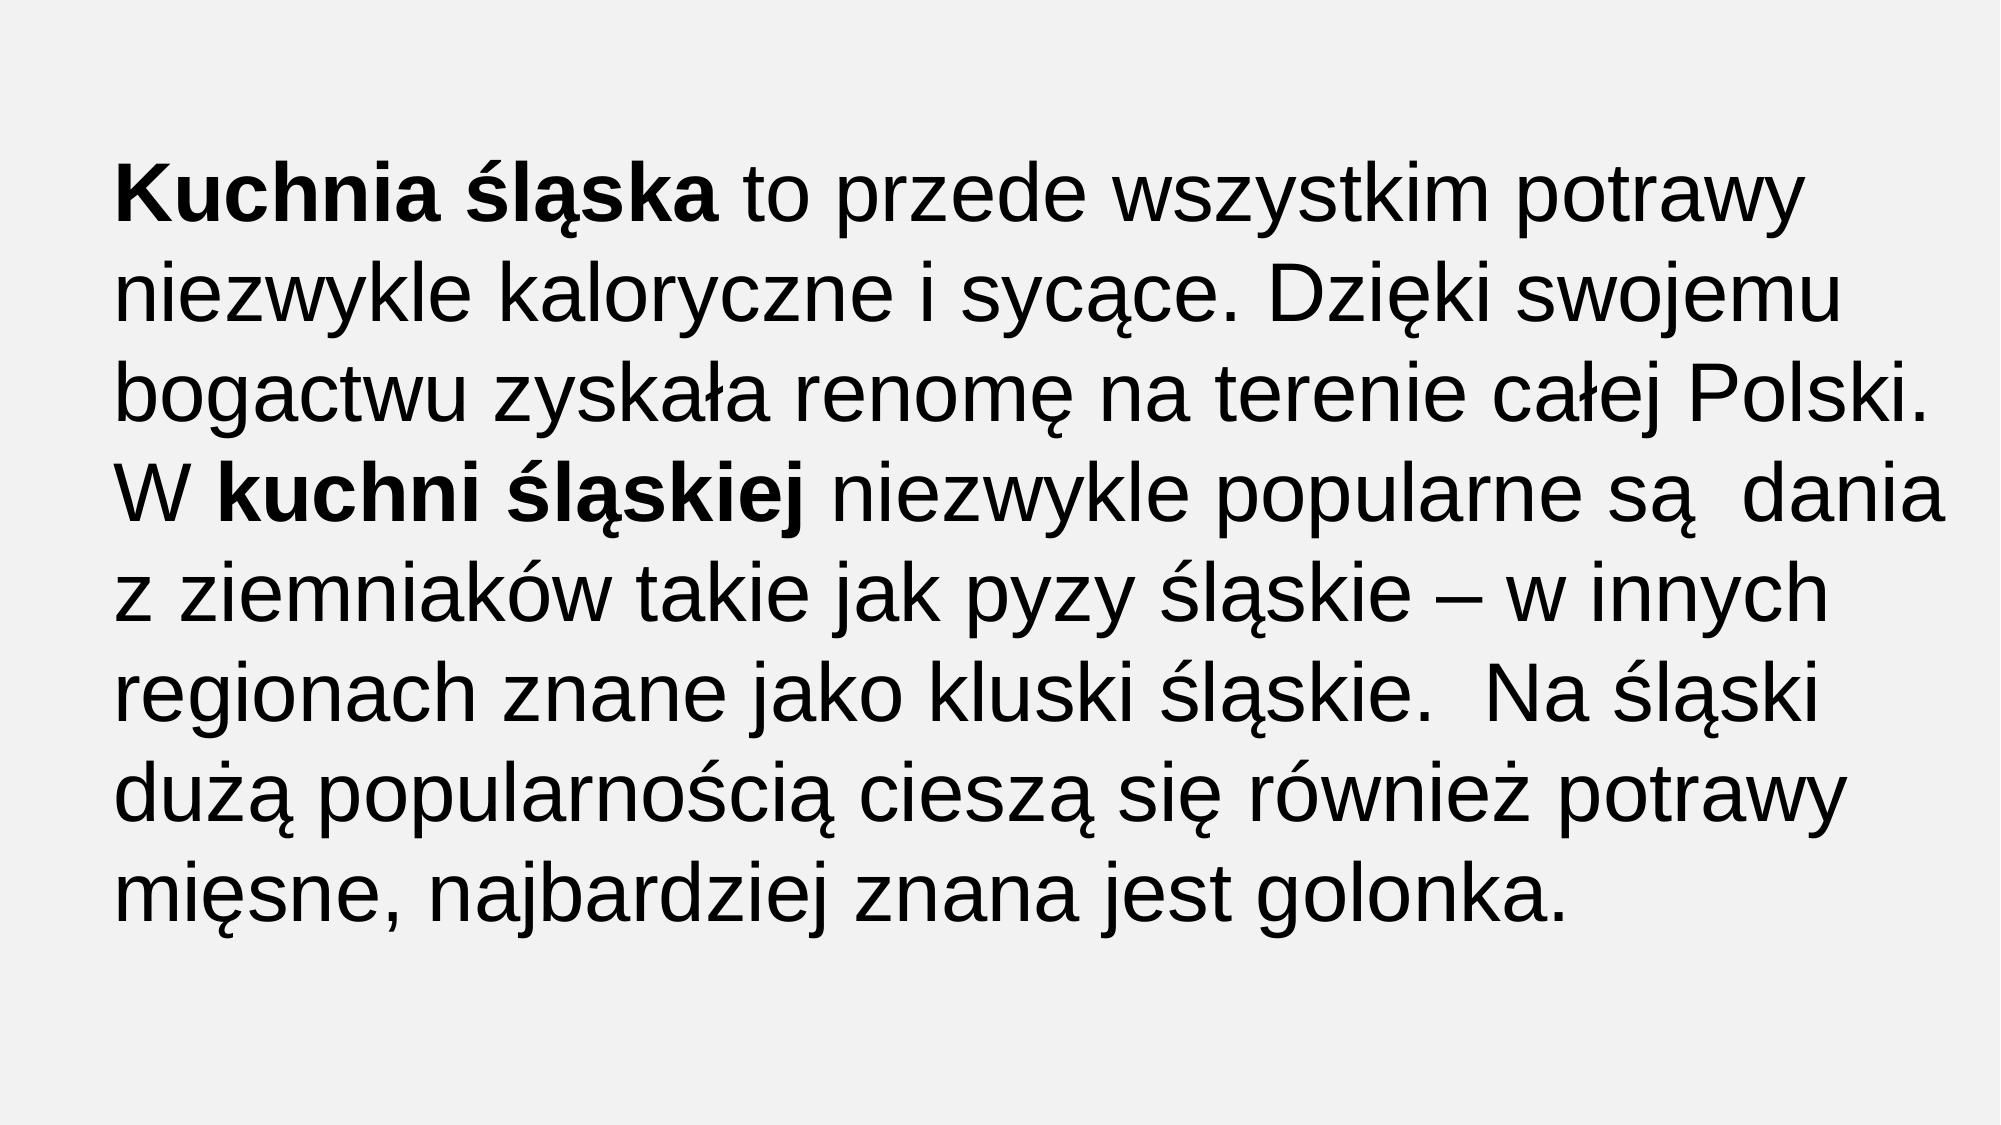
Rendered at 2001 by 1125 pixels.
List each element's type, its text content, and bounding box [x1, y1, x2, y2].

text_box Kuchnia śląska to przede wszystkim potrawy niezwykle kaloryczne i sycące. Dzięki swojemu bogactwu zyskała renomę na terenie całej Polski. W kuchni śląskiej niezwykle popularne są dania z ziemniaków takie jak pyzy śląskie – w innych regionach znane jako kluski śląskie. Na śląski dużą popularnością cieszą się również potrawy mięsne, najbardziej znana jest golonka. [98, 131, 2000, 946]
